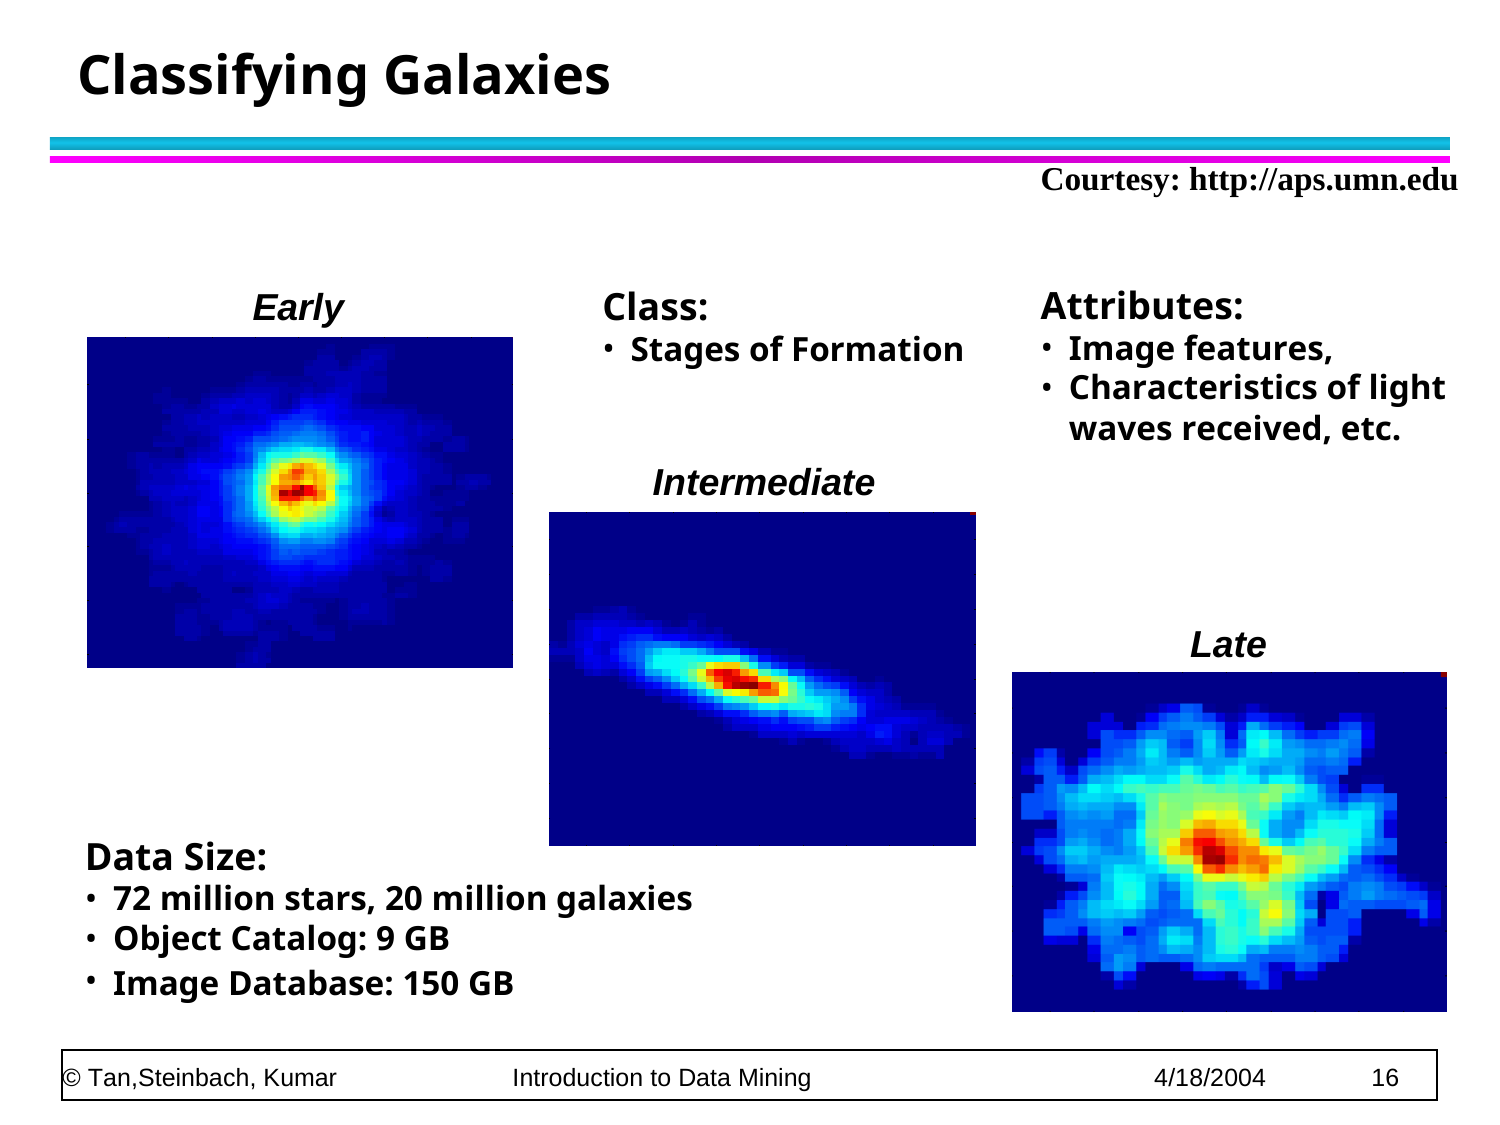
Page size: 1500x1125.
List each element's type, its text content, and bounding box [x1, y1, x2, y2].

picture [1012, 672, 1447, 1012]
text_box Courtesy: http://aps.umn.edu [1025, 149, 1475, 206]
text_box Intermediate [637, 449, 891, 511]
picture [549, 512, 976, 846]
text_box Late [1175, 612, 1283, 673]
text_box Attributes: Image features, Characteristics of light waves received, etc. [1025, 274, 1500, 455]
text_box Data Size: 72 million stars, 20 million galaxies Object Catalog: 9 GB Image Database: 150 GB [70, 824, 709, 1011]
picture [87, 337, 513, 668]
text_box Early [237, 274, 359, 336]
text_box Class: Stages of Formation [587, 274, 1001, 376]
title Classifying Galaxies [62, 22, 1421, 113]
